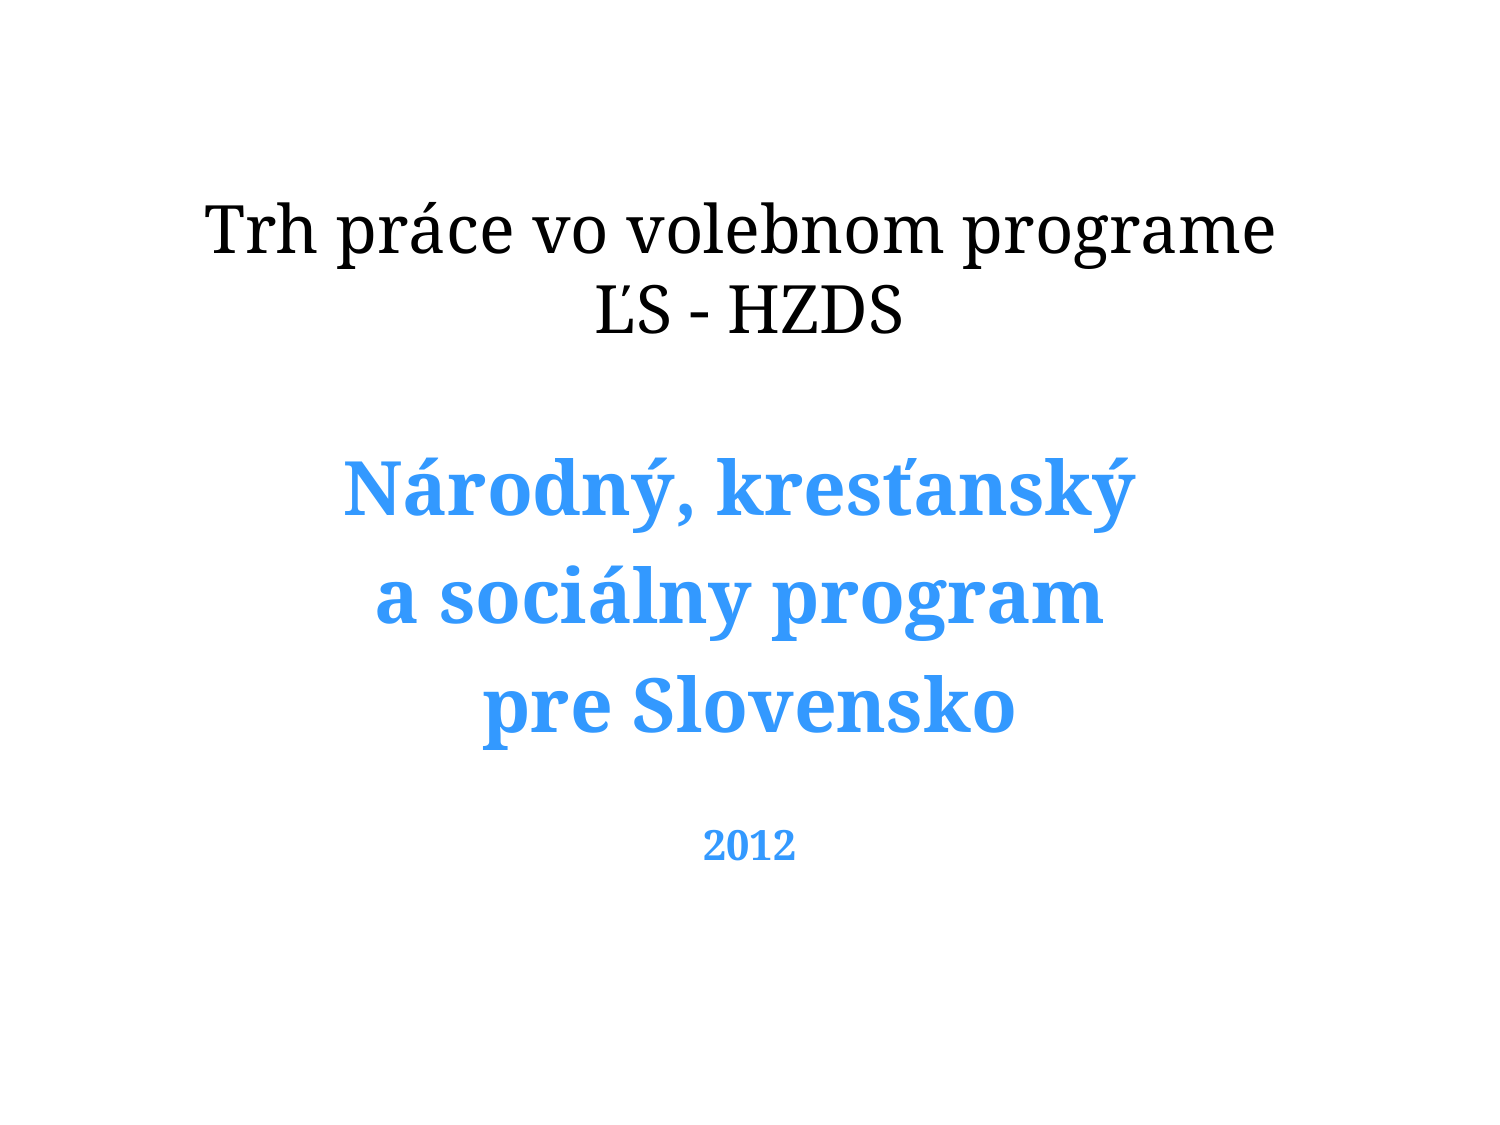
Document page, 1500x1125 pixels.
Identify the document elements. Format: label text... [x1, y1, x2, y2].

subtitle Národný, kresťanský a sociálny program pre Slovensko 2012 [225, 432, 1276, 926]
title Trh práce vo volebnom programe ĽS - HZDS [112, 137, 1388, 398]
